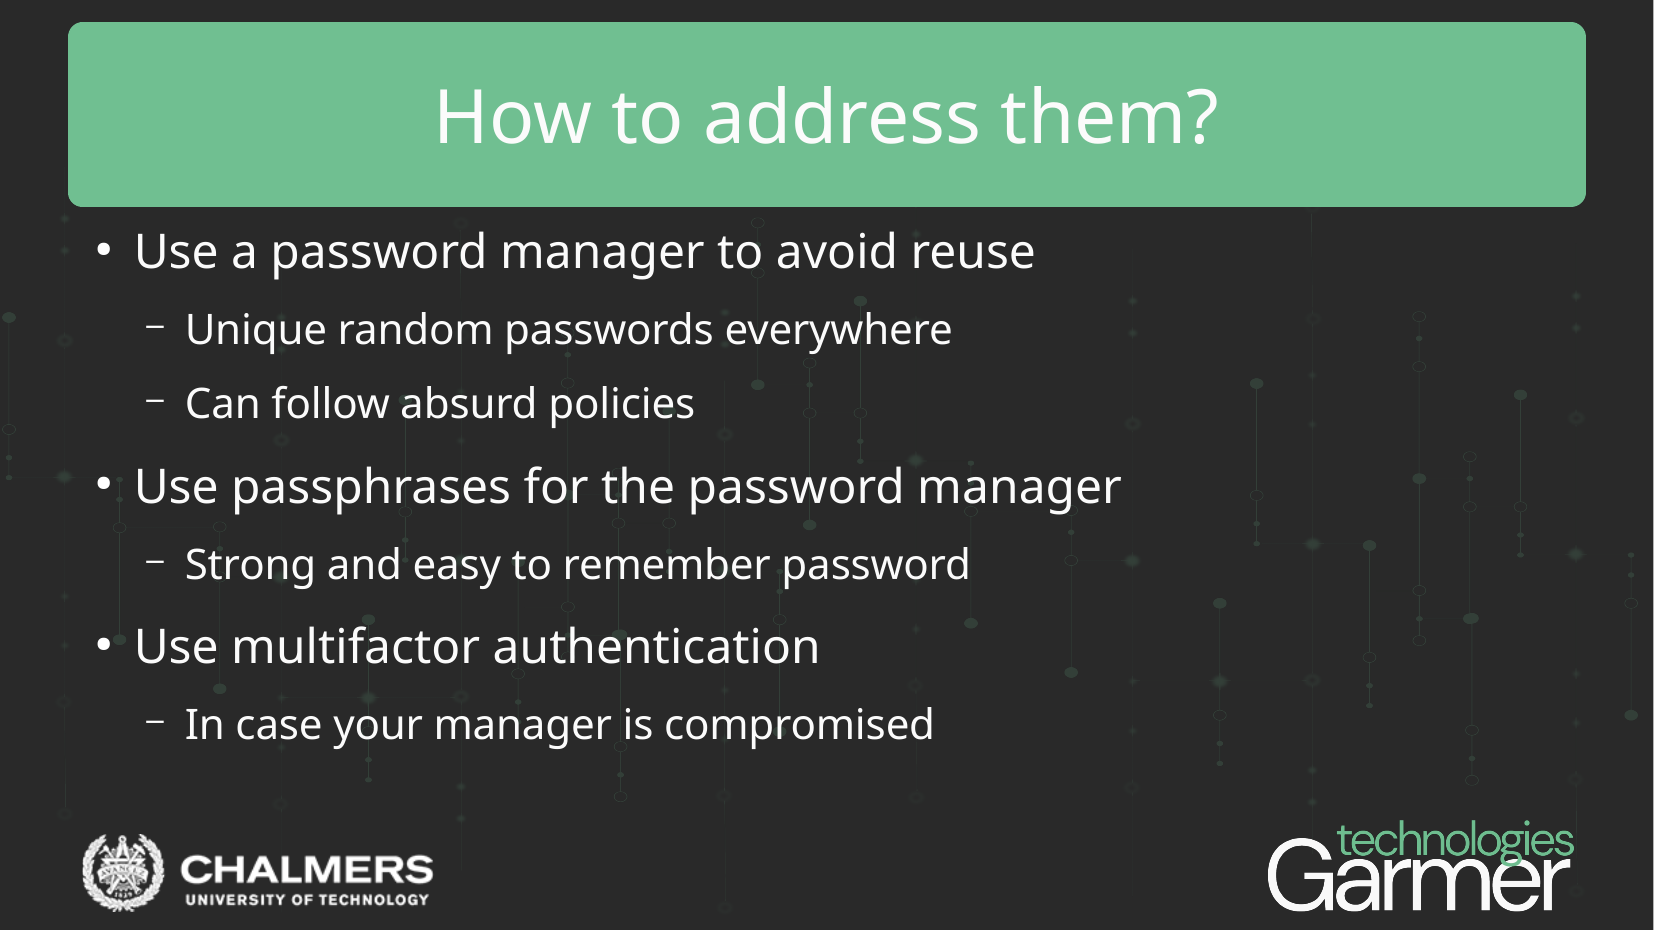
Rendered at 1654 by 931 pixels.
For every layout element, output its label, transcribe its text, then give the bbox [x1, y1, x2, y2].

picture [1246, 807, 1607, 912]
list Use a password manager to avoid reuse Unique random passwords everywhere Can follow absurd policies Use passphrases for the password manager Strong and easy to remember password Use multifactor authentication In case your manager is compromised [82, 217, 1571, 758]
title How to address them? [82, 37, 1571, 193]
picture [82, 834, 443, 912]
